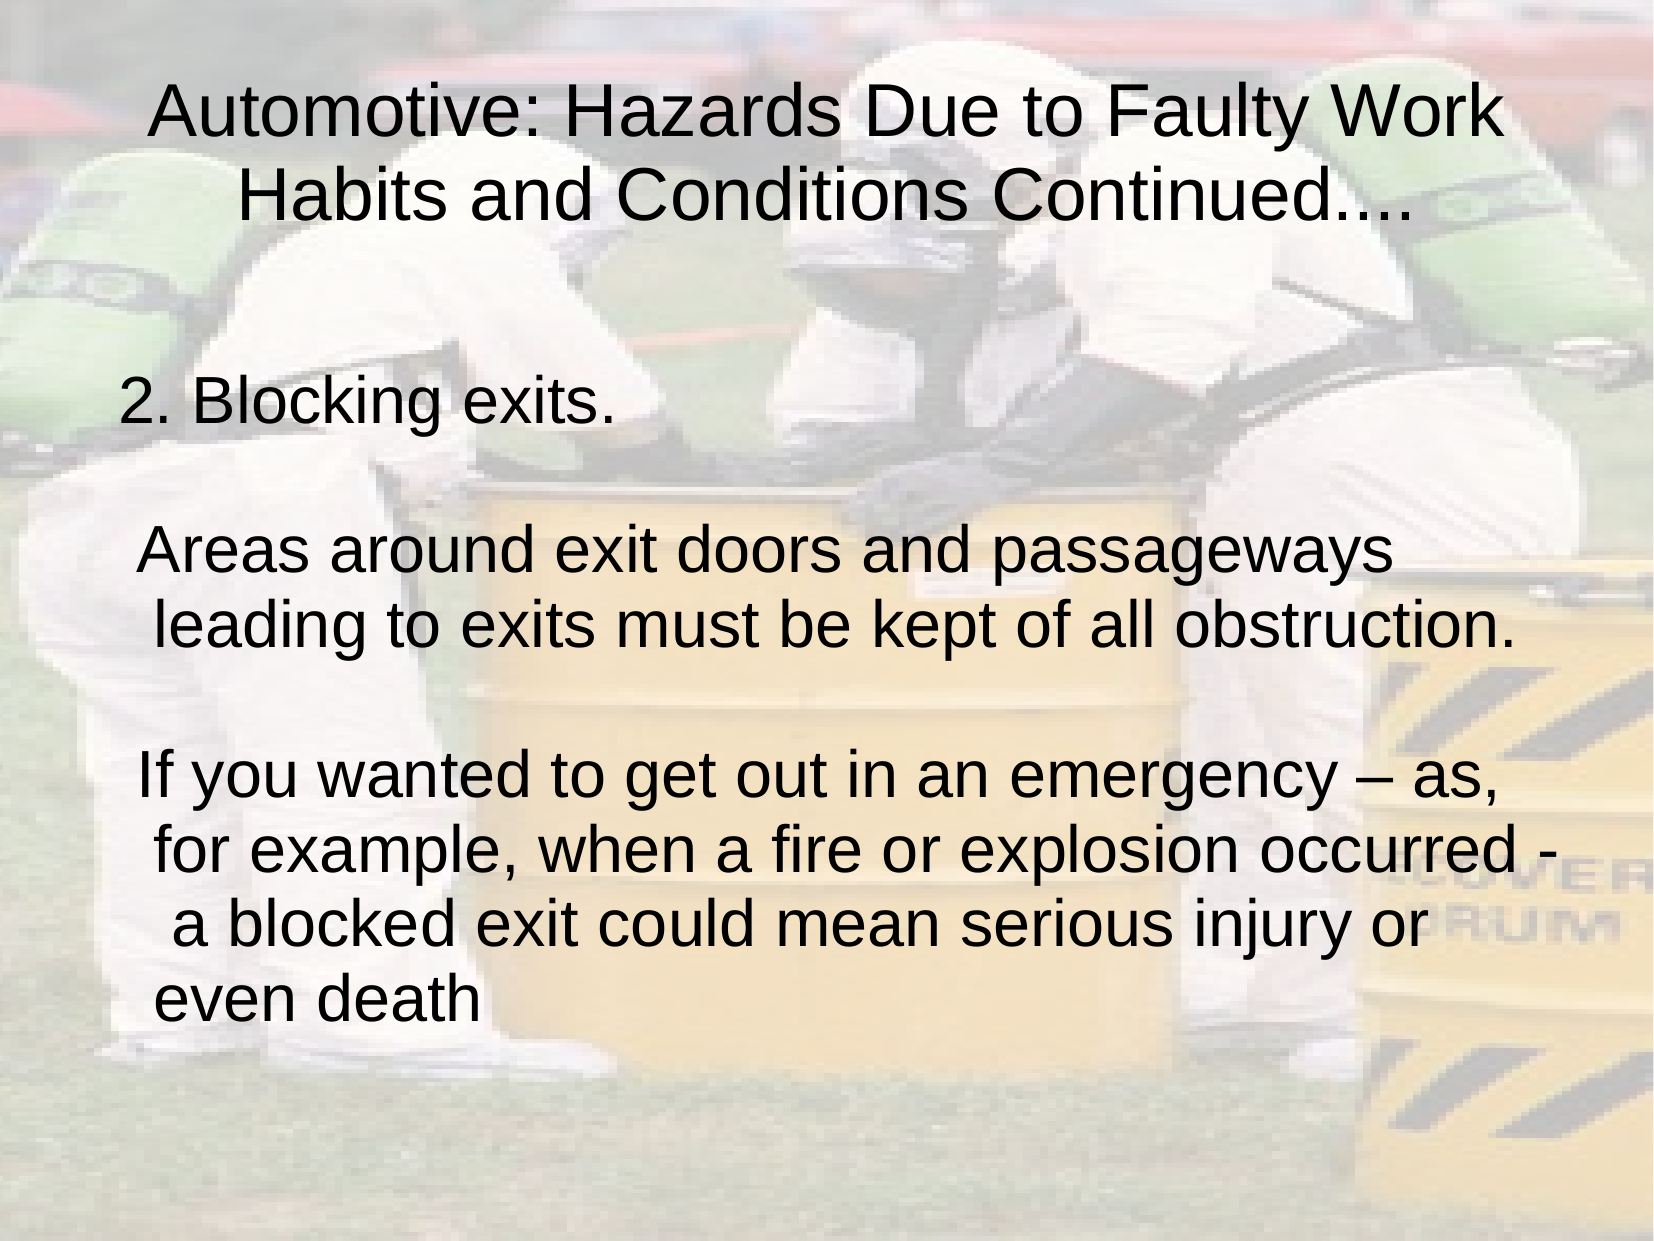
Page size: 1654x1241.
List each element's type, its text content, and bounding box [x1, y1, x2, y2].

title Automotive: Hazards Due to Faulty Work Habits and Conditions Continued.... [82, 56, 1571, 250]
subtitle 2. Blocking exits. Areas around exit doors and passageways leading to exits must be kept of all obstruction. If you wanted to get out in an emergency – as, for example, when a fire or explosion occurred - a blocked exit could mean serious injury or even death [82, 297, 1571, 1102]
picture [0, 0, 1654, 1241]
